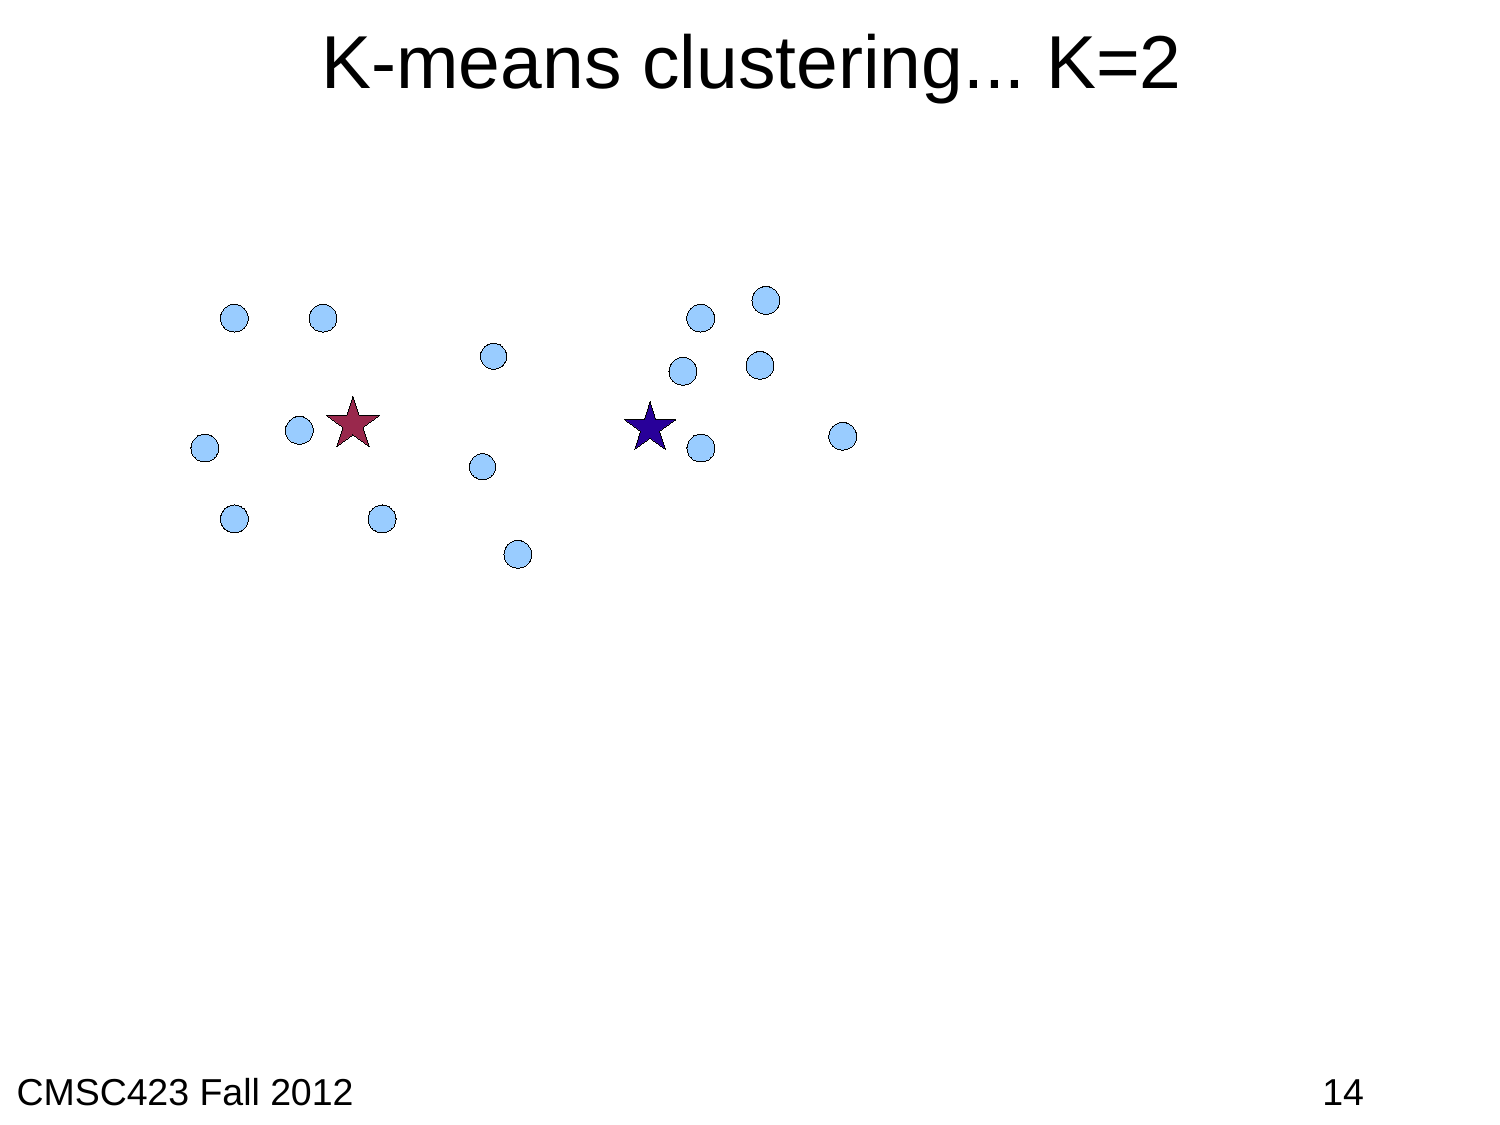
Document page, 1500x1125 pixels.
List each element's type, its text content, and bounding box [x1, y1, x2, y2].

text_box [624, 401, 676, 450]
text_box [480, 343, 507, 370]
text_box [220, 304, 249, 333]
text_box [751, 286, 780, 315]
title K-means clustering... K=2 [19, 9, 1485, 116]
text_box [686, 434, 715, 462]
text_box [469, 453, 496, 480]
text_box [686, 304, 715, 333]
text_box [668, 357, 697, 386]
text_box [368, 504, 397, 533]
text_box [828, 422, 857, 451]
text_box [326, 396, 380, 447]
text_box [285, 416, 314, 445]
text_box [503, 540, 532, 569]
text_box [746, 351, 774, 380]
text_box [309, 304, 337, 333]
text_box [190, 434, 219, 462]
text_box [220, 504, 249, 533]
